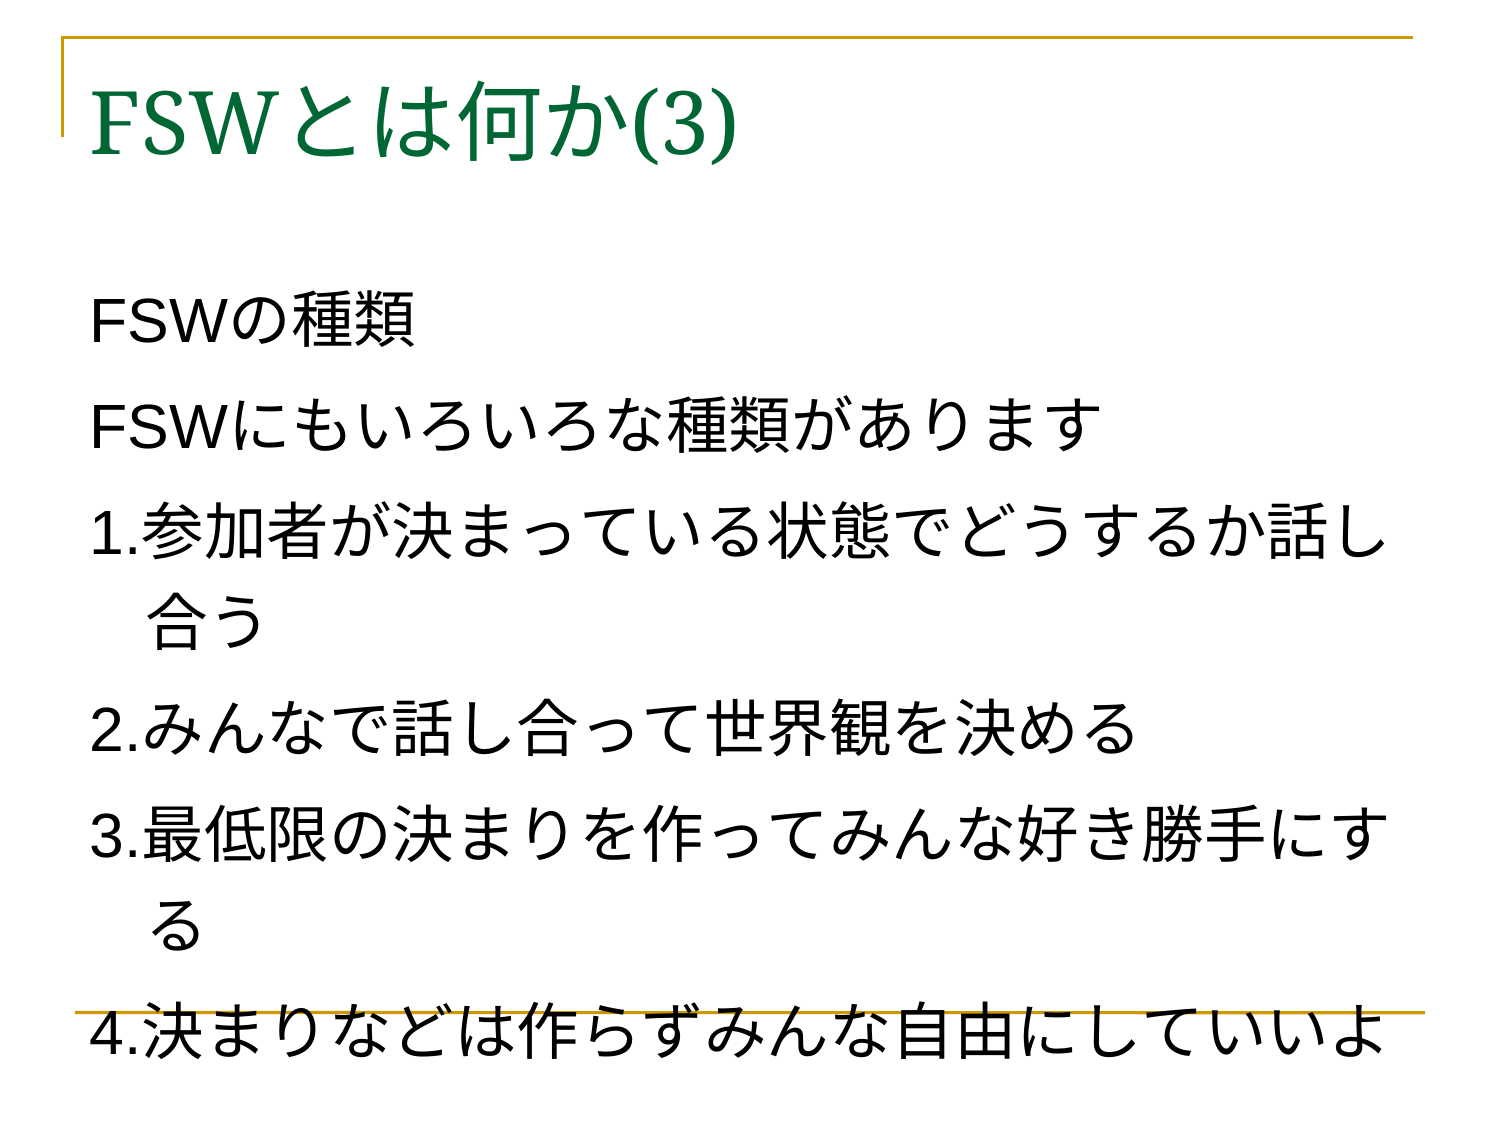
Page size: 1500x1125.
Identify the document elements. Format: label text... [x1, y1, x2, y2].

title FSWとは何か(3)‏ [75, 45, 1426, 233]
list FSWの種類 FSWにもいろいろな種類があります 1.参加者が決まっている状態でどうするか話し合う 2.みんなで話し合って世界観を決める 3.最低限の決まりを作ってみんな好き勝手にする 4.決まりなどは作らずみんな自由にしていいよ フリーといわれても、規約は存在します [75, 262, 1426, 1078]
